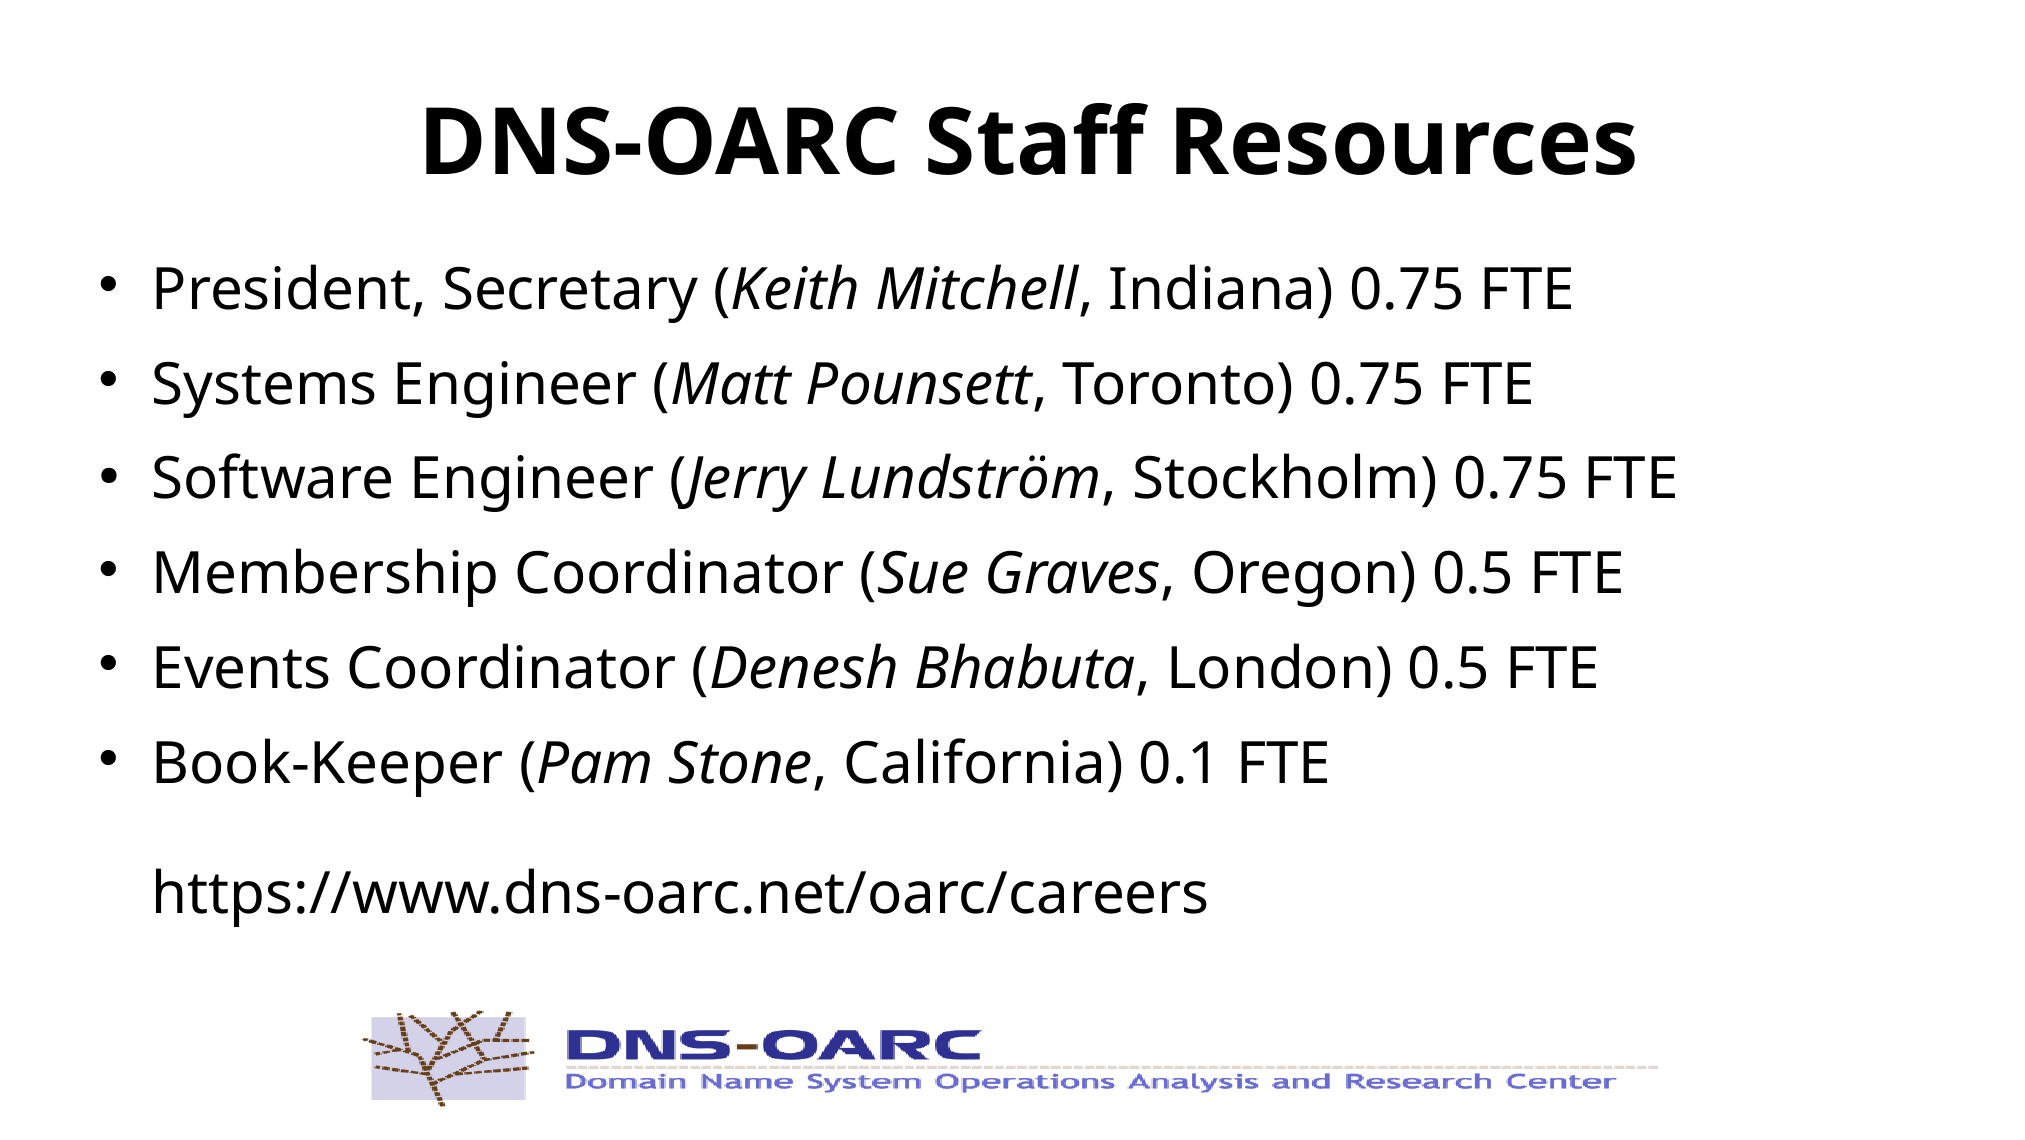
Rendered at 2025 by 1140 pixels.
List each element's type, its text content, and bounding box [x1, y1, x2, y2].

picture [289, 1004, 1700, 1113]
title DNS-OARC Staff Resources [101, 45, 1924, 236]
list President, Secretary (Keith Mitchell, Indiana) 0.75 FTE Systems Engineer (Matt Pounsett, Toronto) 0.75 FTE Software Engineer (Jerry Lundström, Stockholm) 0.75 FTE Membership Coordinator (Sue Graves, Oregon) 0.5 FTE Events Coordinator (Denesh Bhabuta, London) 0.5 FTE Book-Keeper (Pam Stone, California) 0.1 FTE https://www.dns-oarc.net/oarc/careers [80, 252, 1944, 939]
